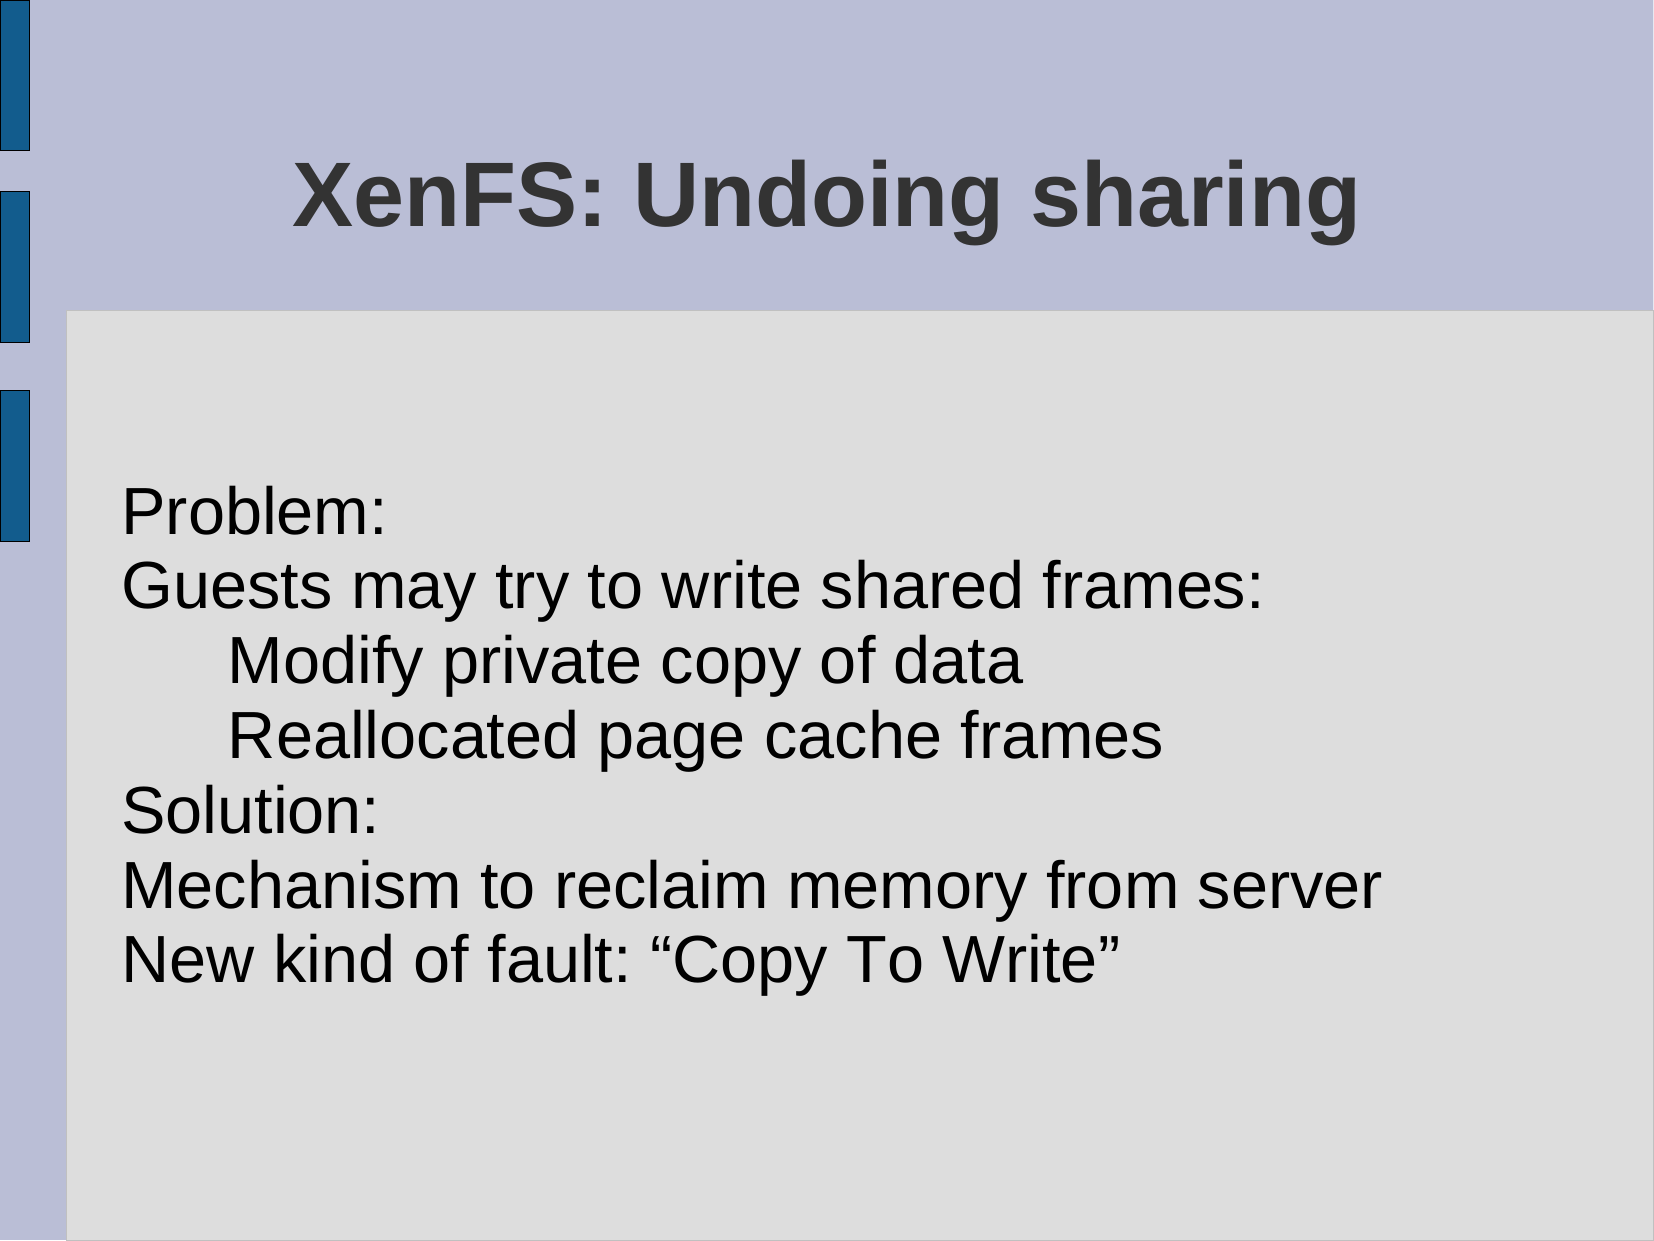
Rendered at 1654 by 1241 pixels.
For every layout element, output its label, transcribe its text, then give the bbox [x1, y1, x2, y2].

title XenFS: Undoing sharing [121, 91, 1534, 299]
subtitle Problem: Guests may try to write shared frames: Modify private copy of data Reallocated page cache frames Solution: Mechanism to reclaim memory from server New kind of fault: “Copy To Write” [121, 344, 1534, 1127]
